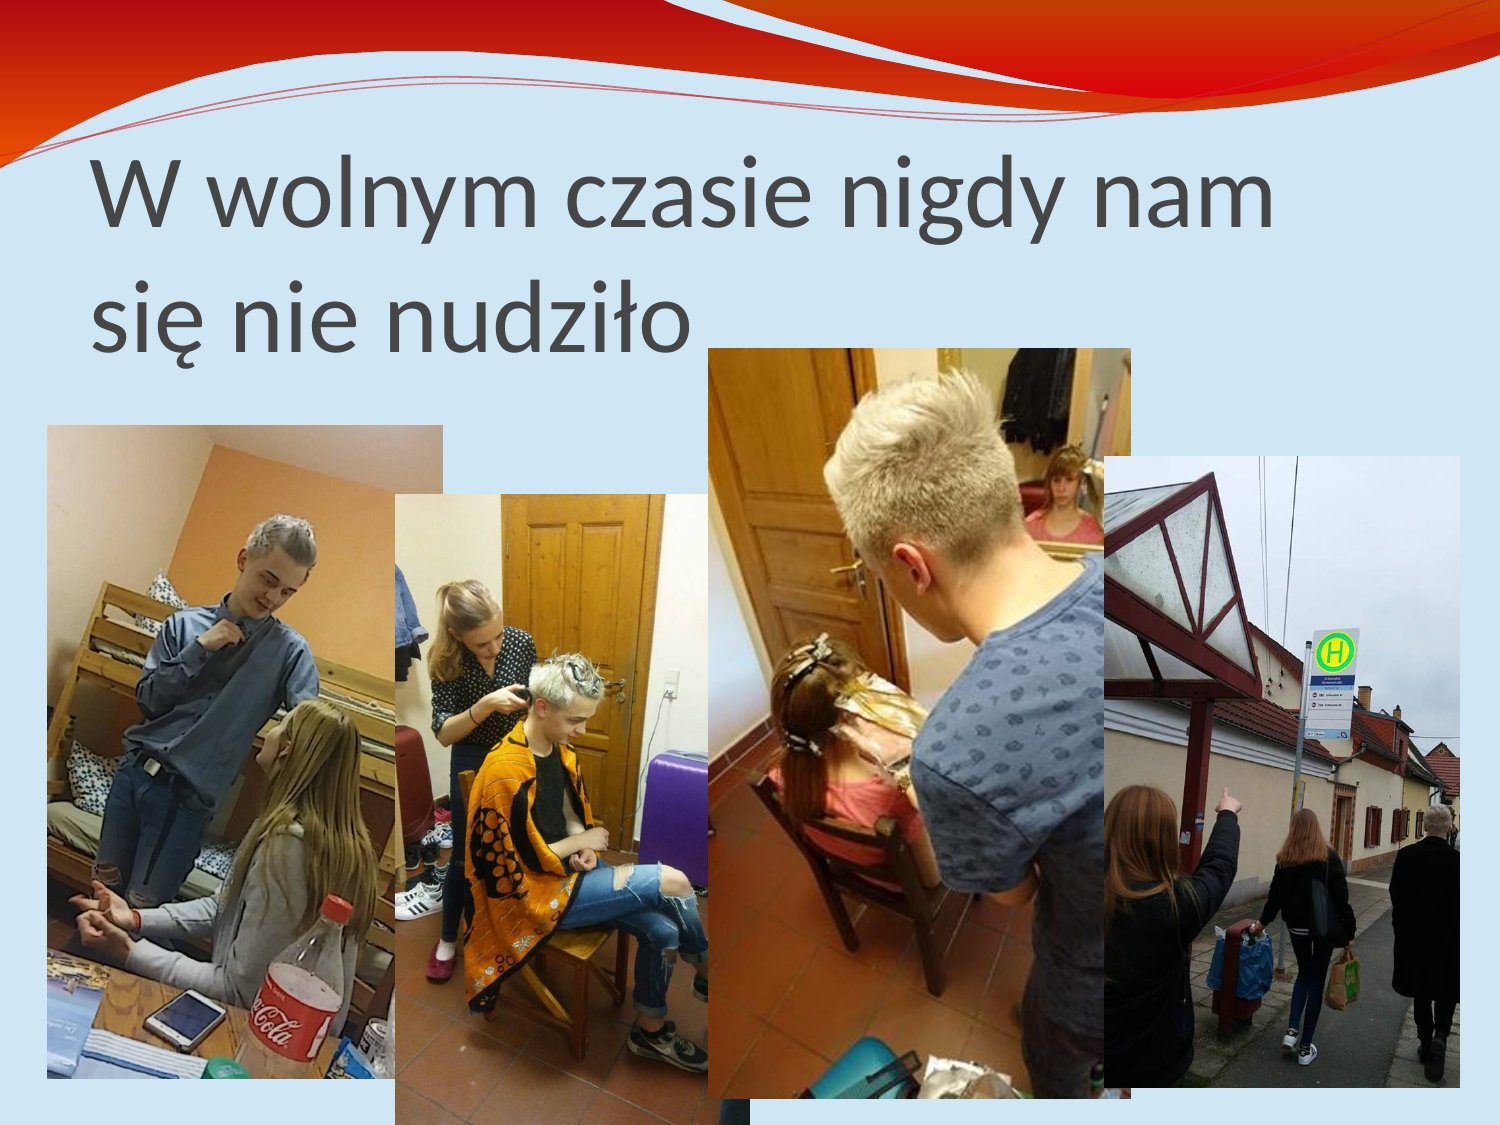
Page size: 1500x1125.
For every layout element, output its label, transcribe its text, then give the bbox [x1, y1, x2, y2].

title W wolnym czasie nigdy nam się nie nudziło [75, 115, 1425, 303]
picture [47, 348, 1460, 1125]
